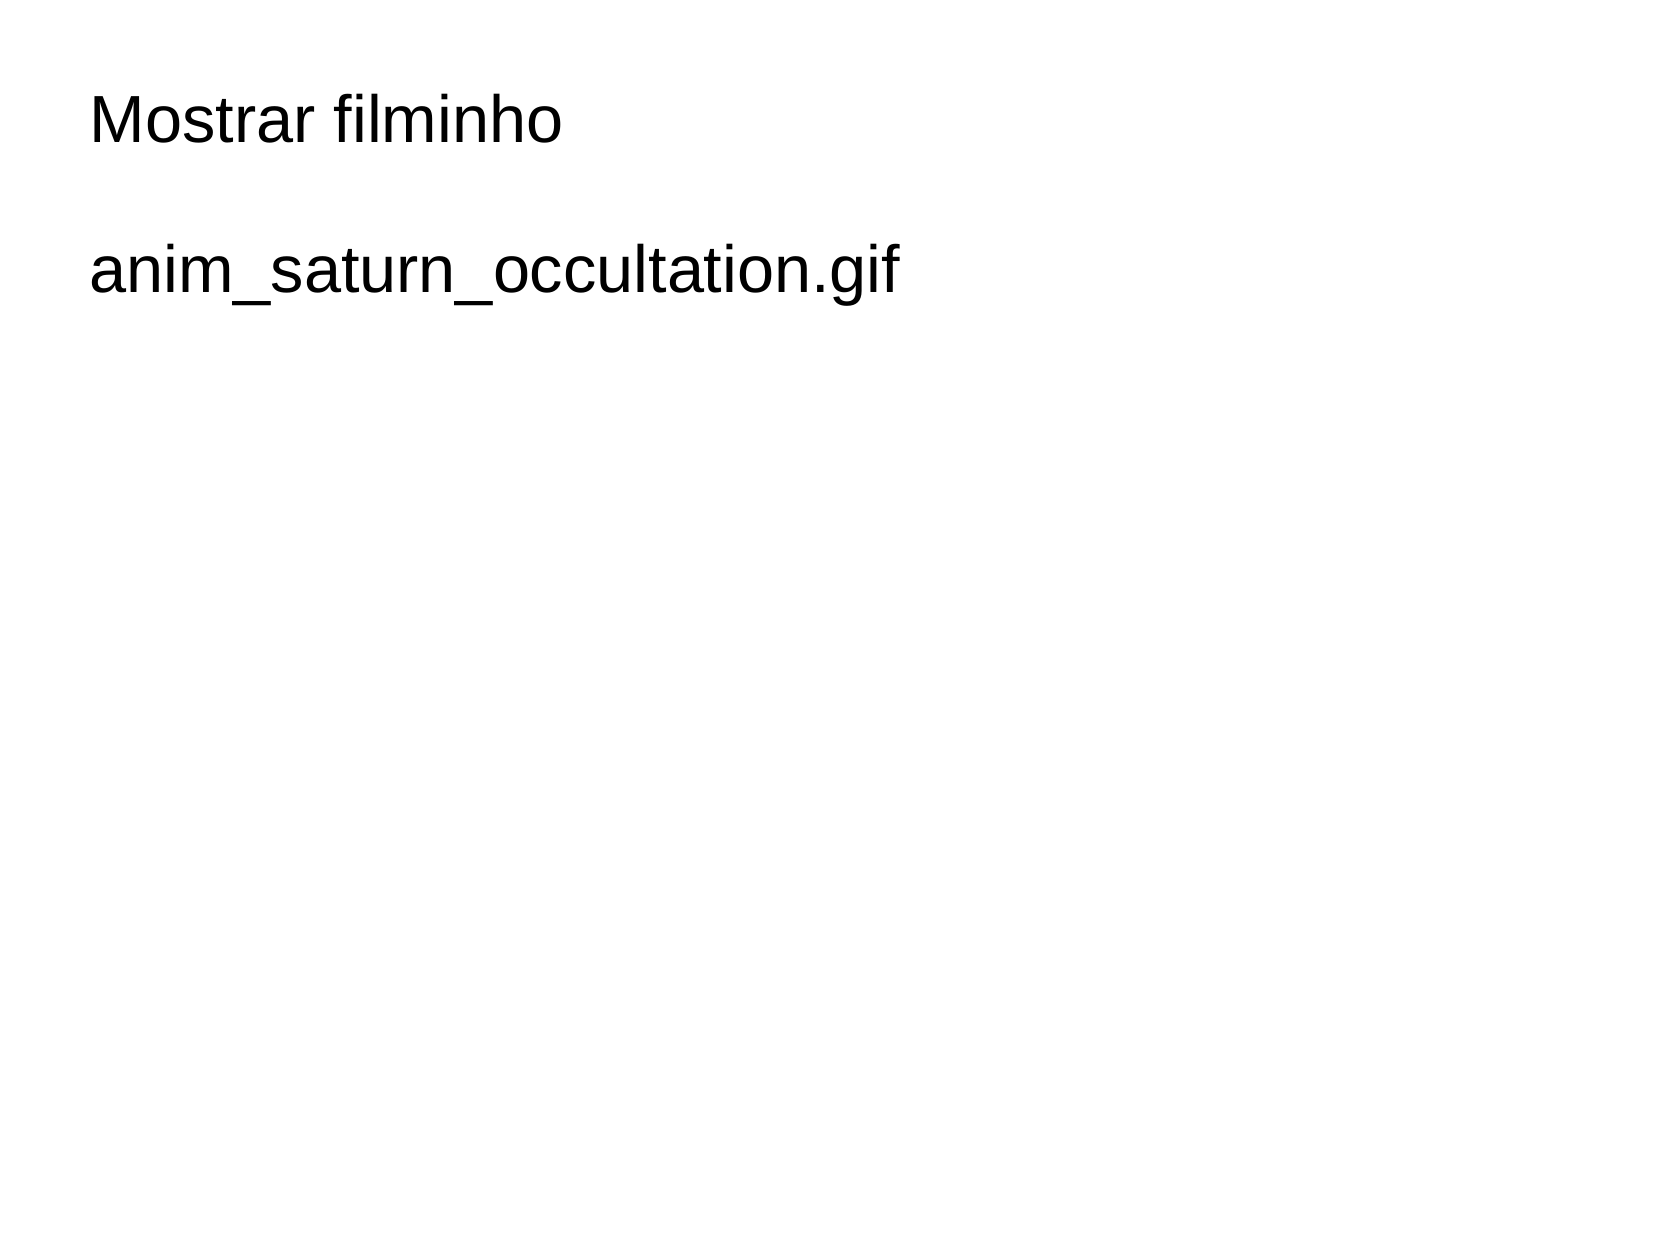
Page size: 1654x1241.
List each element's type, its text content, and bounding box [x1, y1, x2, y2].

text_box Mostrar filminho anim_saturn_occultation.gif [75, 75, 919, 315]
